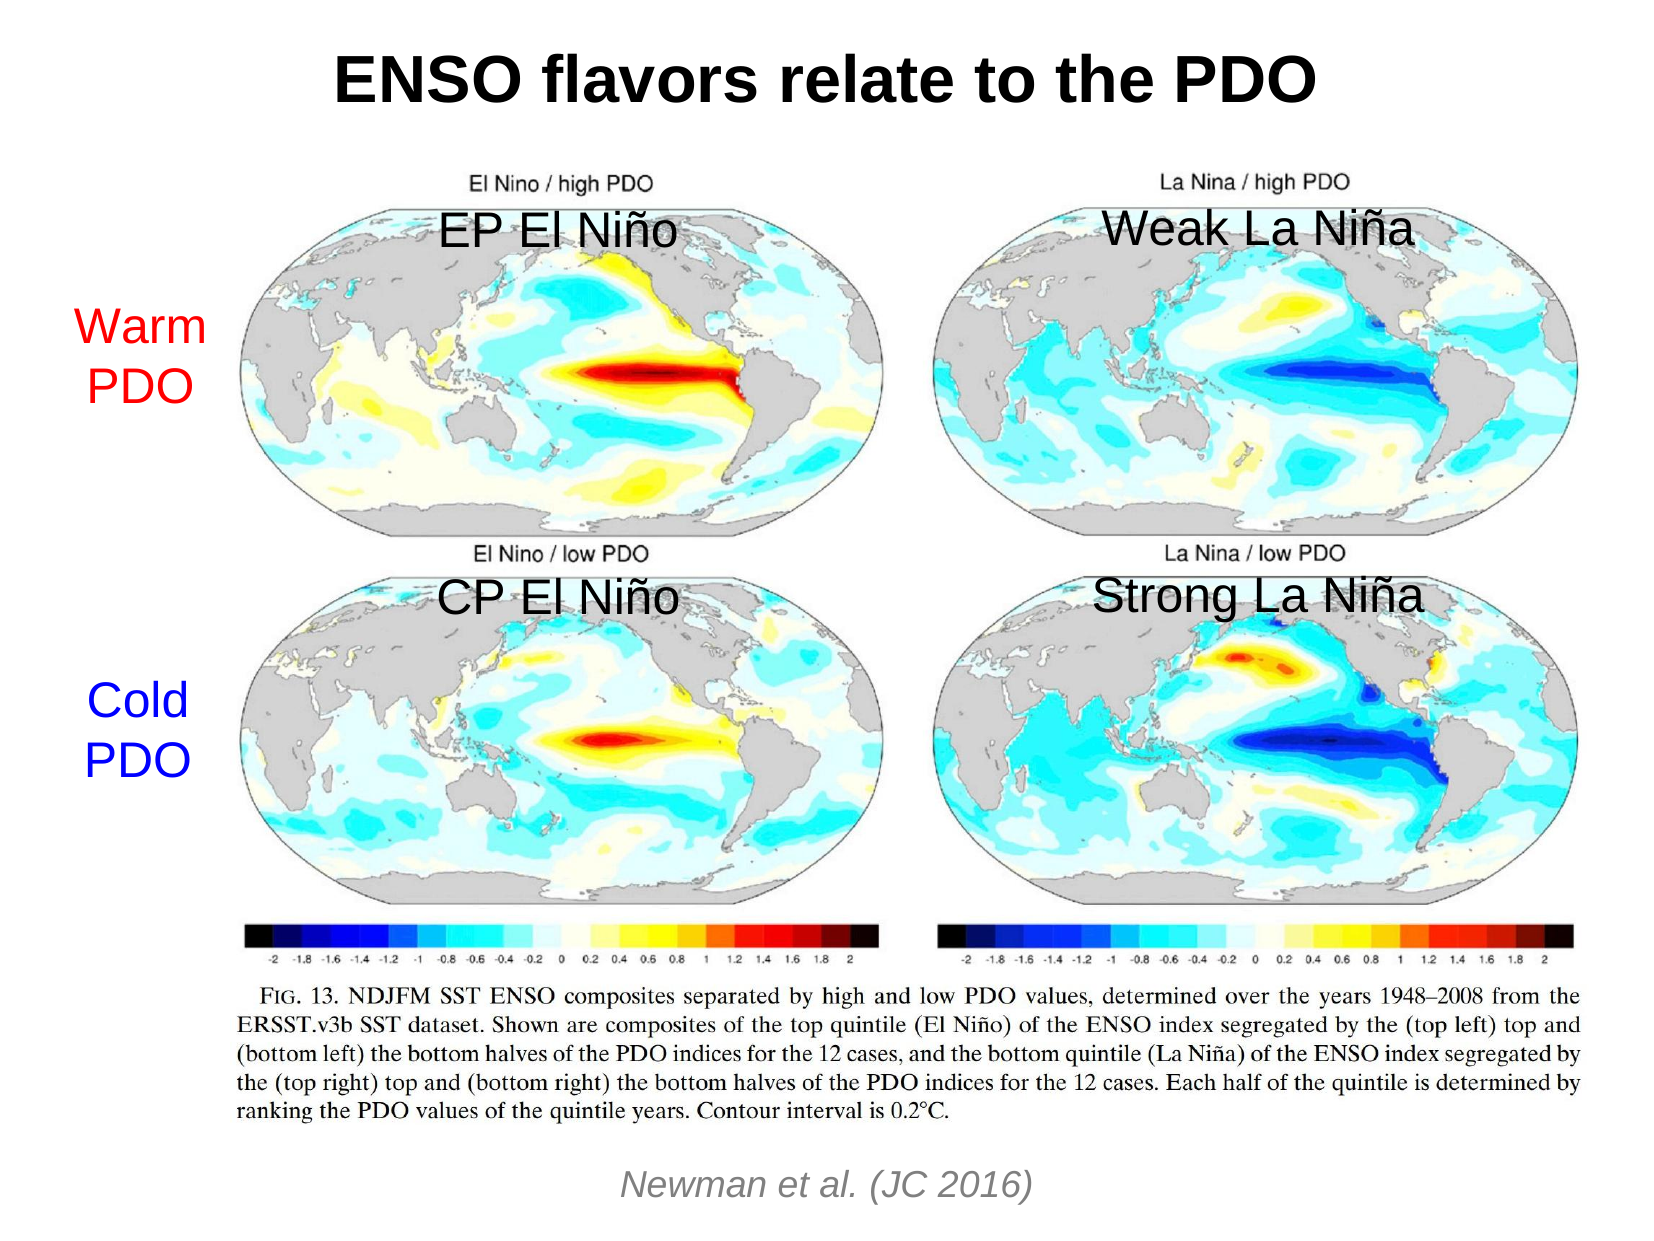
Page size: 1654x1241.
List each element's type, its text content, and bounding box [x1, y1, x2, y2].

picture [230, 164, 1589, 1126]
text_box Cold PDO [32, 667, 244, 788]
text_box Weak La Niña [1055, 194, 1461, 256]
text_box EP El Niño [395, 197, 722, 258]
text_box Warm PDO [34, 293, 247, 414]
text_box CP El Niño [395, 564, 722, 625]
text_box ENSO flavors relate to the PDO [18, 24, 1635, 117]
text_box Newman et al. (JC 2016) [555, 1157, 1099, 1204]
text_box Strong La Niña [1049, 562, 1467, 623]
